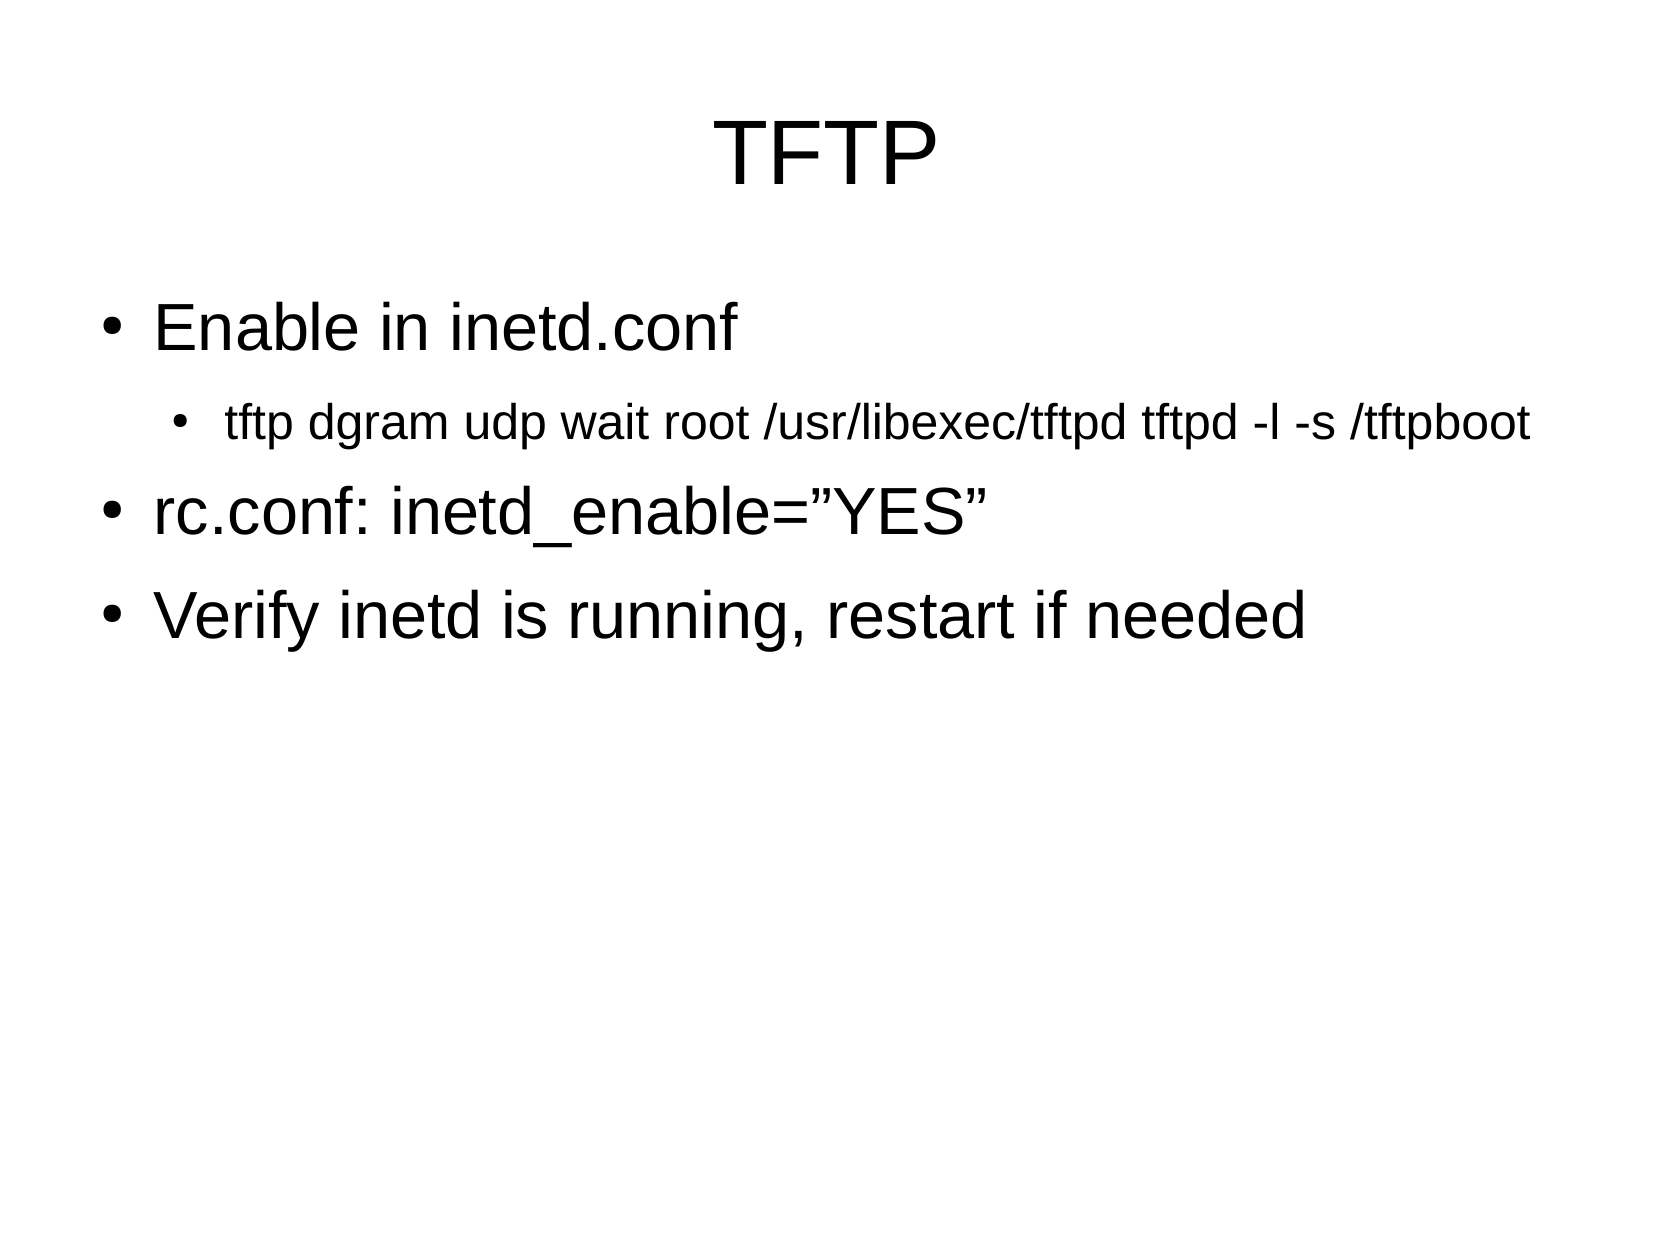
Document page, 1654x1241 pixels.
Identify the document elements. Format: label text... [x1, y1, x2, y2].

title TFTP [82, 56, 1571, 250]
list Enable in inetd.conf tftp dgram udp wait root /usr/libexec/tftpd tftpd -l -s /tftpboot rc.conf: inetd_enable=”YES” Verify inetd is running, restart if needed [82, 290, 1571, 1094]
